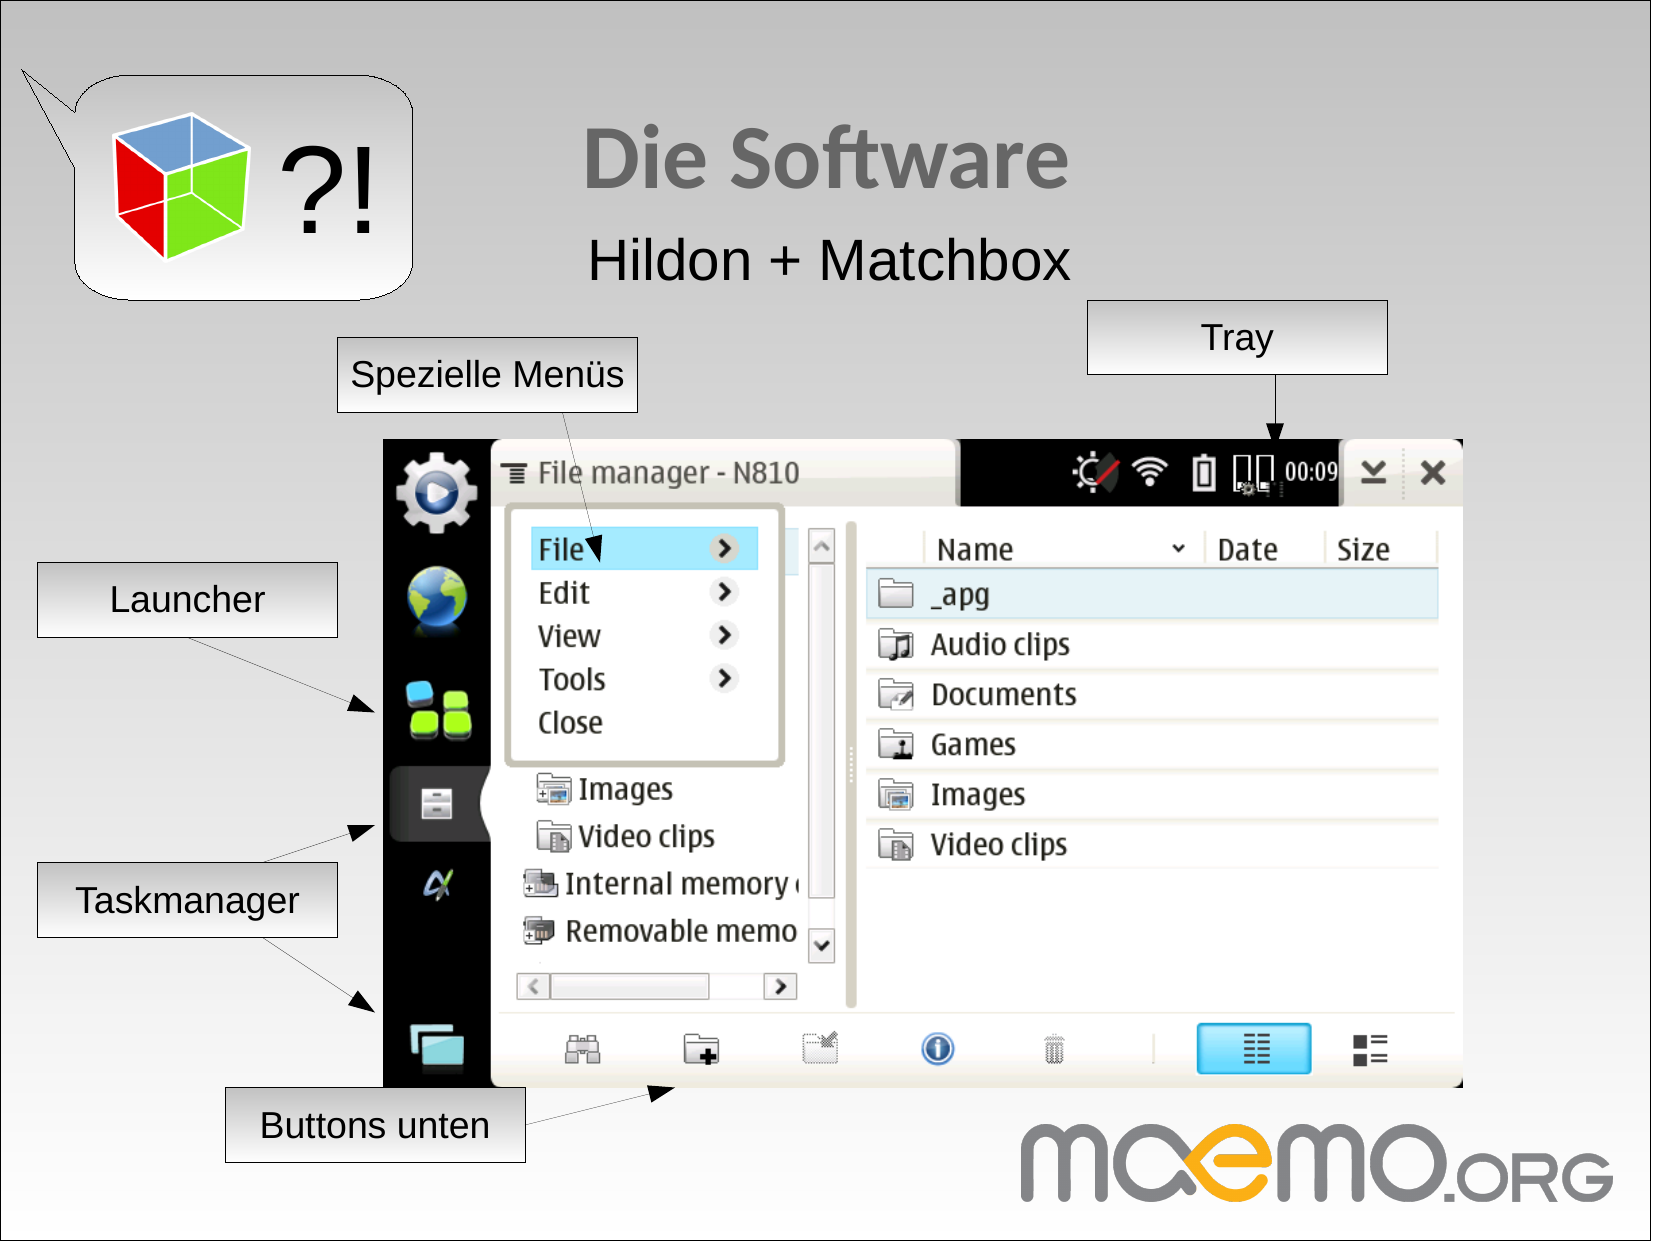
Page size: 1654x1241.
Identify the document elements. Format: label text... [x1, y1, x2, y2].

picture [112, 112, 251, 263]
text_box [98, 75, 390, 82]
title Die Software [82, 82, 1571, 250]
text_box Hildon + Matchbox [572, 220, 1087, 301]
text_box Spezielle Menüs [337, 337, 638, 413]
text_box Tray [1087, 300, 1388, 375]
text_box Taskmanager [37, 862, 338, 938]
picture [1021, 1124, 1613, 1202]
text_box ?! [262, 112, 413, 268]
picture [383, 439, 1463, 1088]
text_box Buttons unten [225, 1087, 526, 1163]
text_box [21, 69, 412, 301]
text_box Launcher [37, 562, 338, 638]
